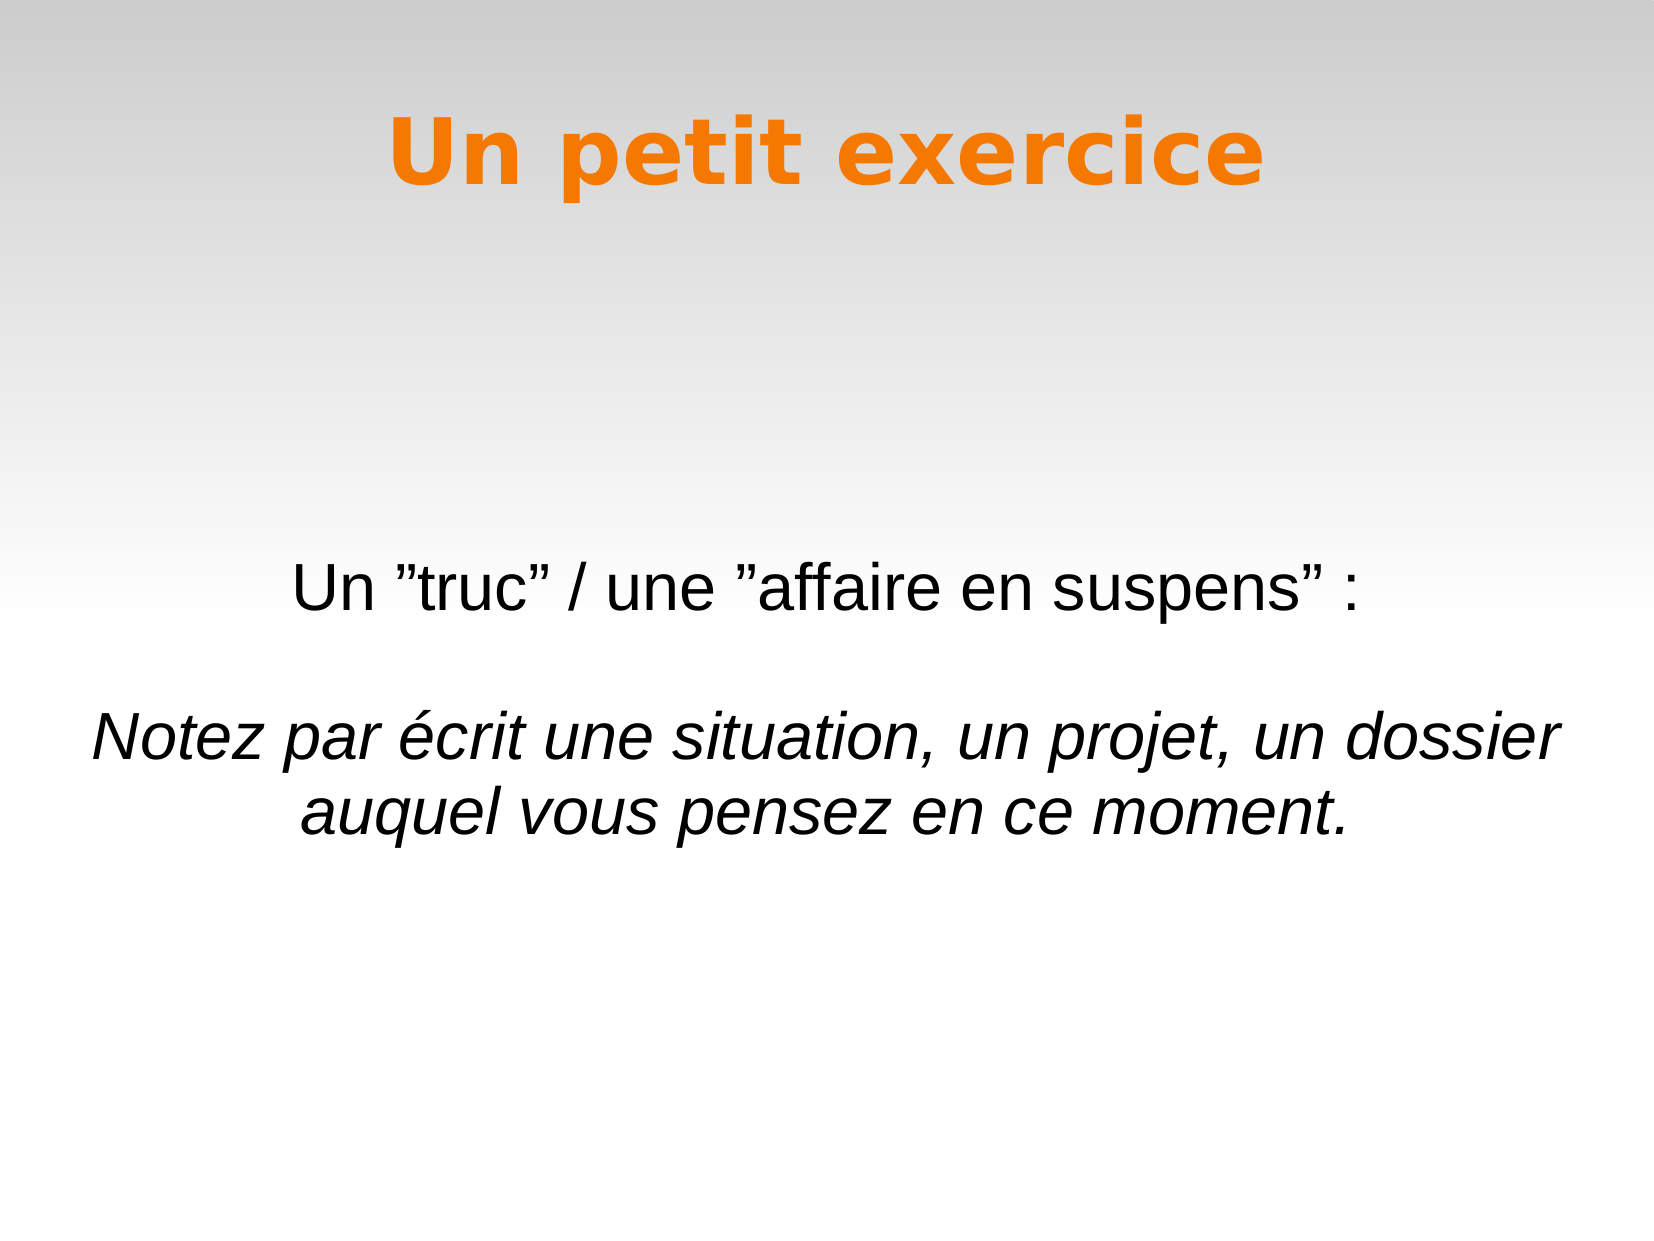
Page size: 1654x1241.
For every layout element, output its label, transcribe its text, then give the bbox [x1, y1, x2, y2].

subtitle Un ”truc” / une ”affaire en suspens” : Notez par écrit une situation, un projet, un dossier auquel vous pensez en ce moment. [82, 297, 1571, 1102]
title Un petit exercice [82, 49, 1571, 257]
